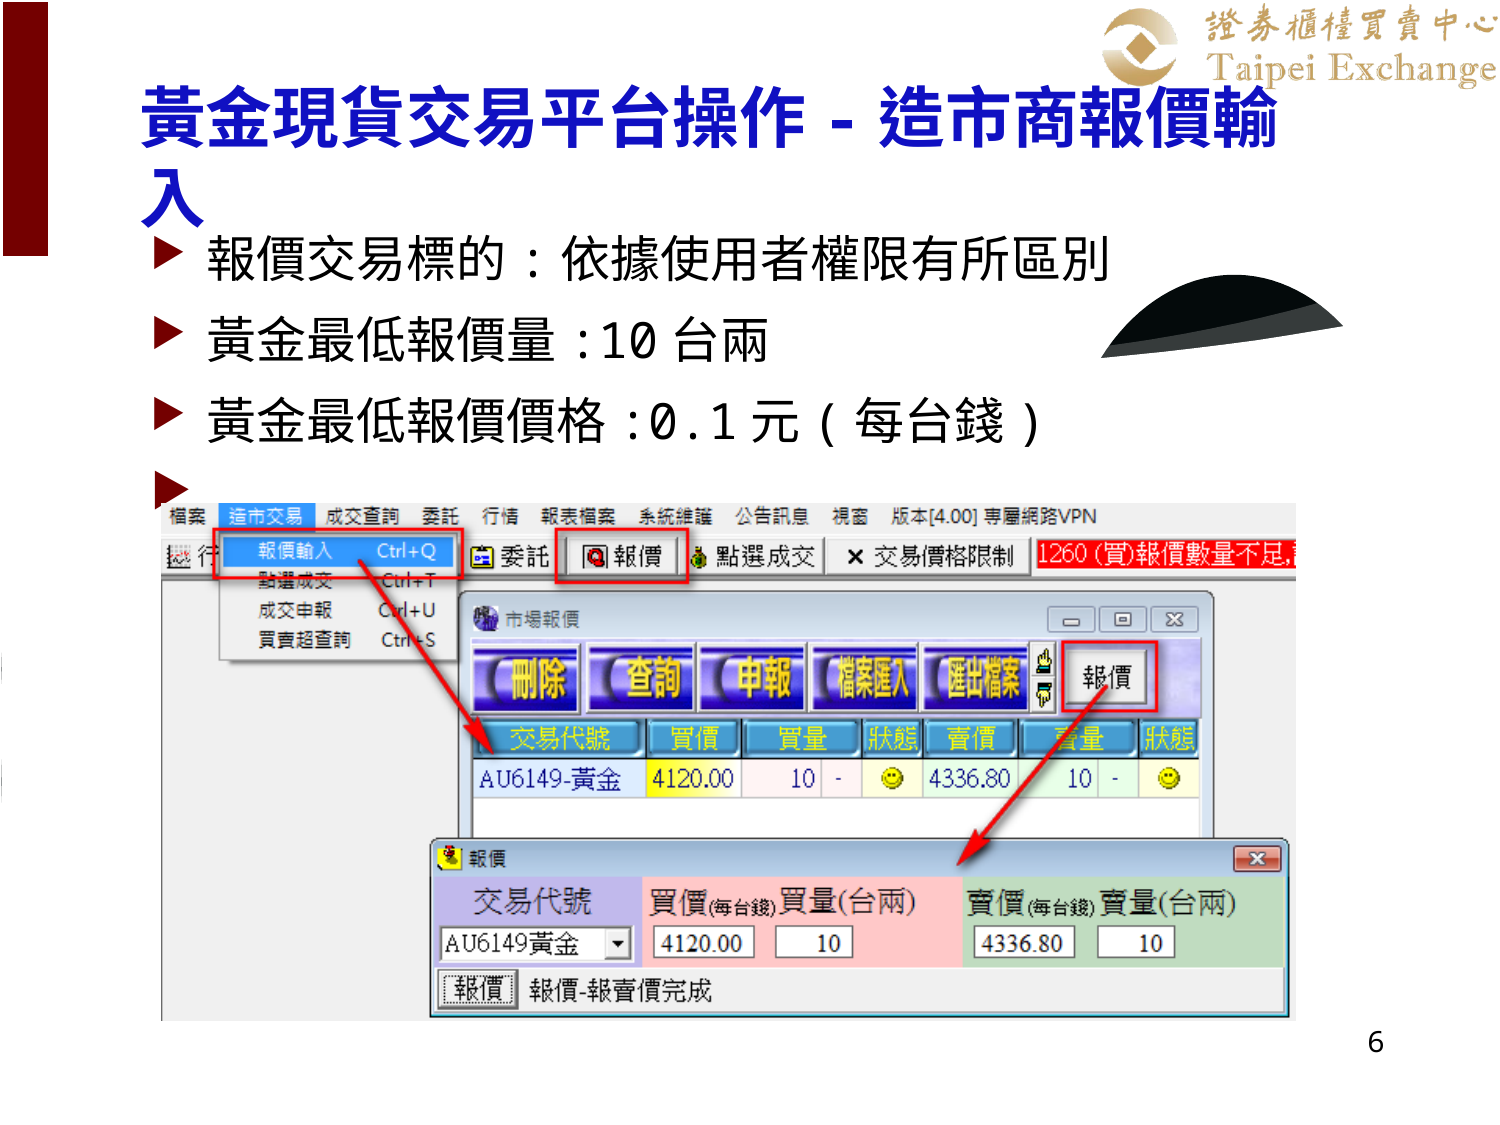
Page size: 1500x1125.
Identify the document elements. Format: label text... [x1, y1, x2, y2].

picture [161, 503, 1296, 1021]
title 黃金現貨交易平台操作-造市商報價輸入 [124, 68, 1341, 185]
list 報價交易標的:依據使用者權限有所區別 黃金最低報價量:10台兩 黃金最低報價價格:0.1元(每台錢) [135, 220, 1417, 1059]
text_box [1352, 1015, 1444, 1071]
